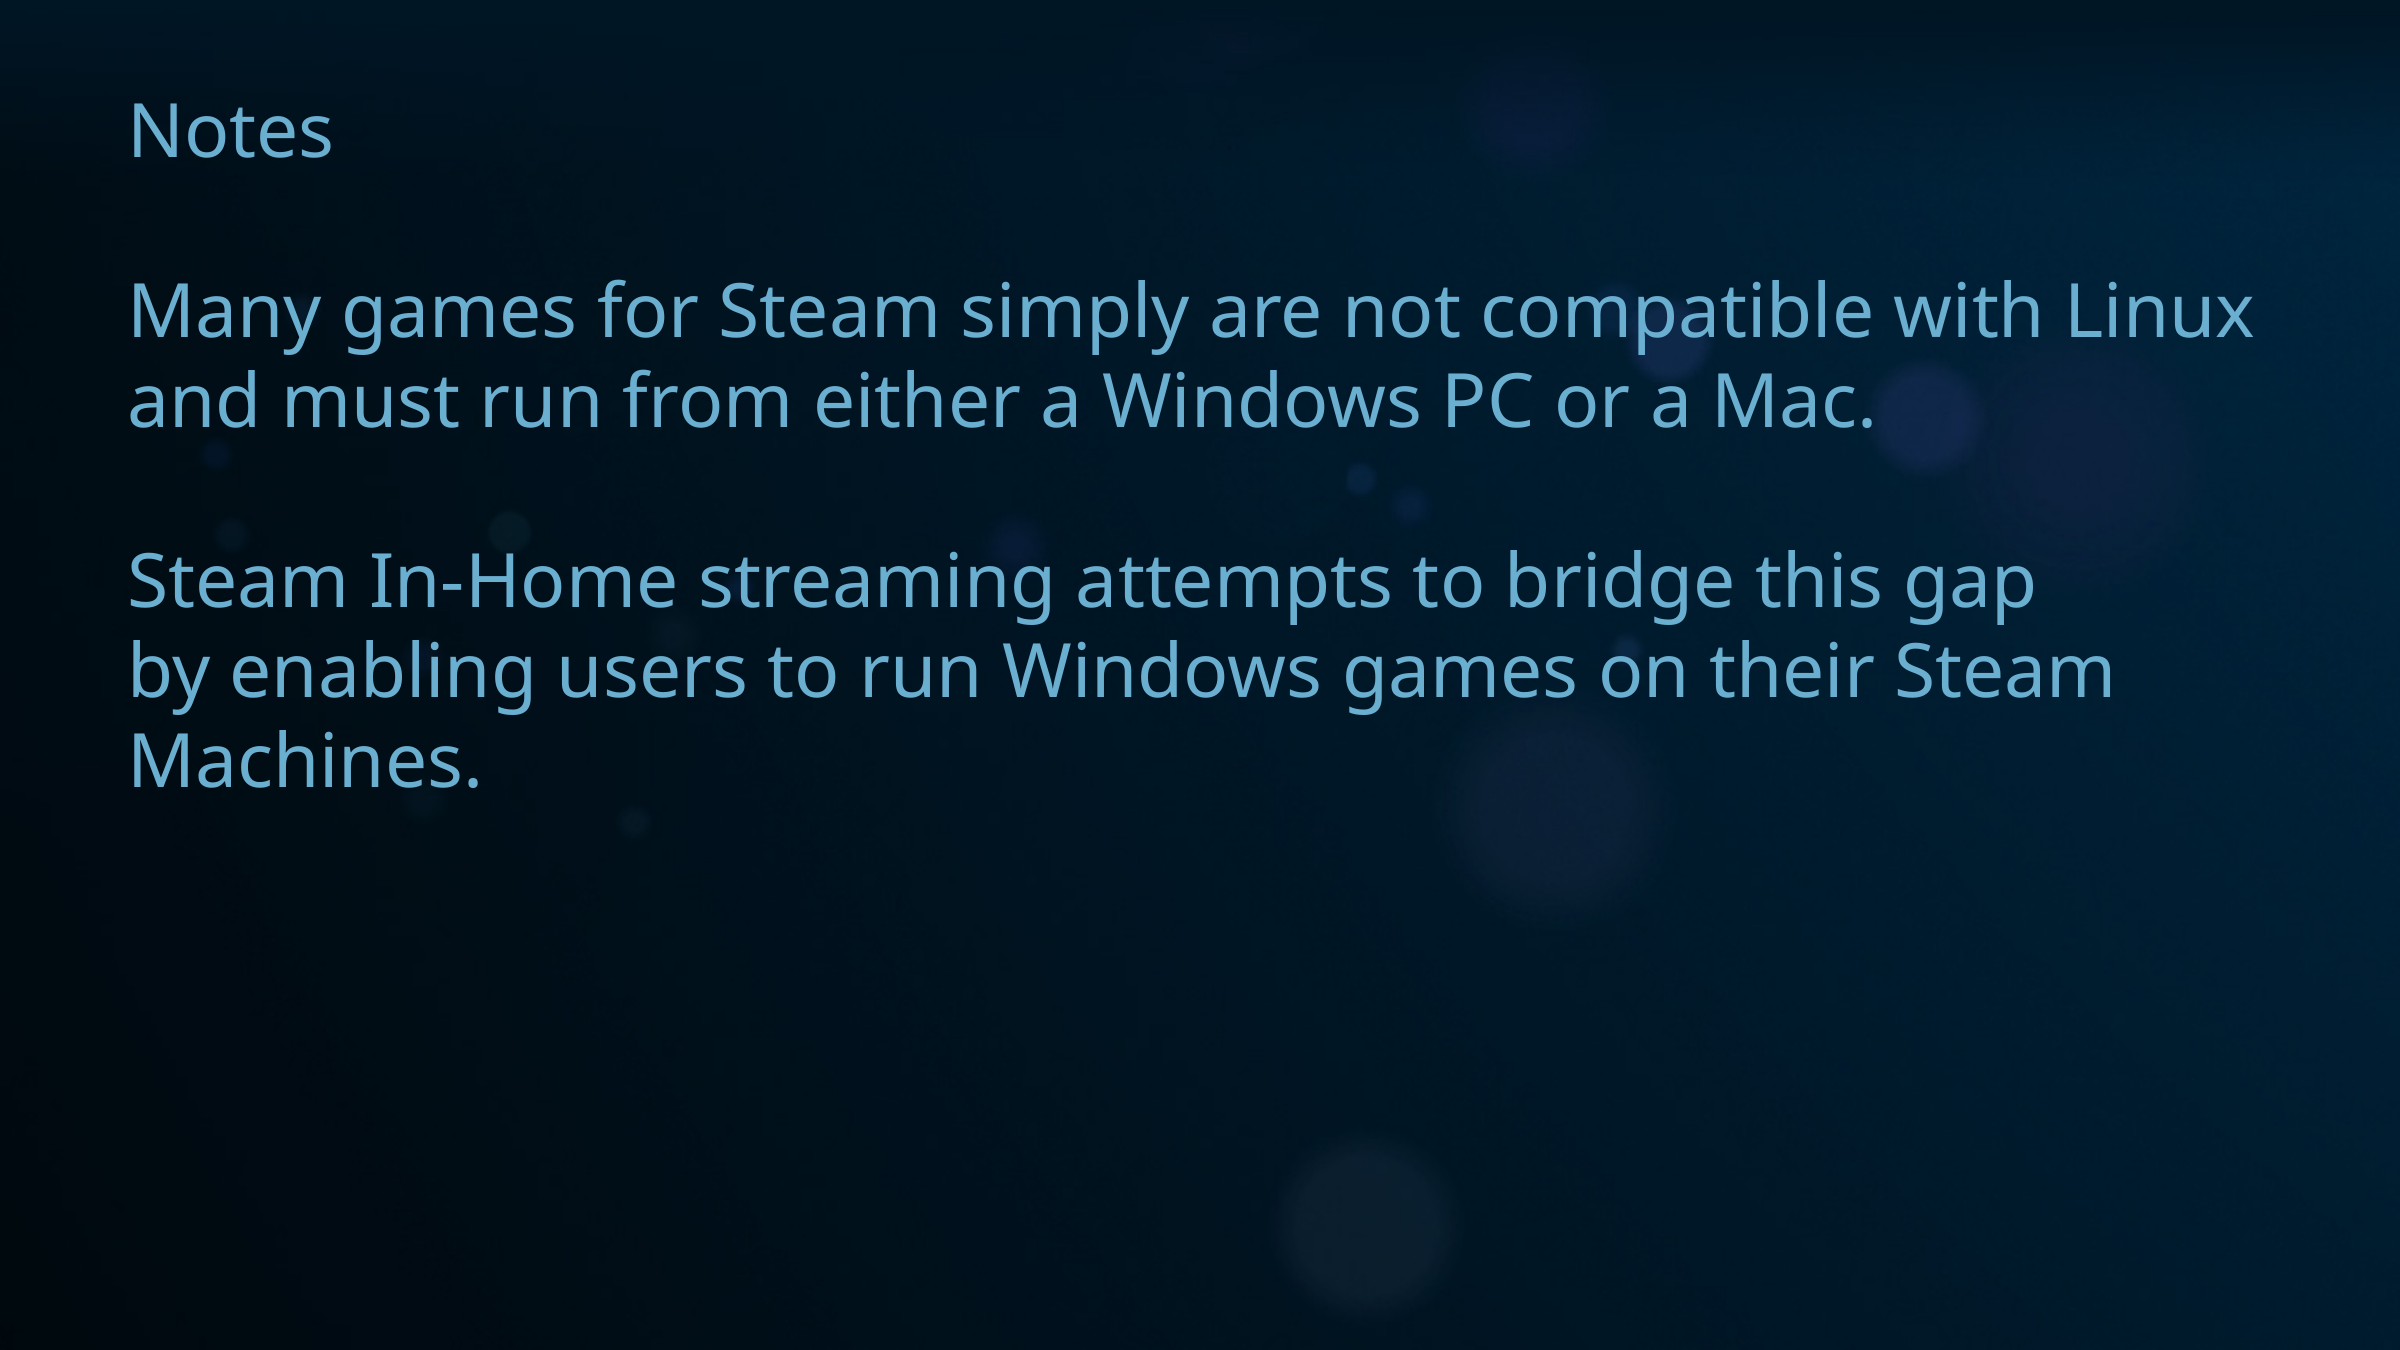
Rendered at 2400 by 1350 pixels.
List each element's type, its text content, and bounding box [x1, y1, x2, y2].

text_box Notes Many games for Steam simply are not compatible with Linux and must run from either a Windows PC or a Mac. Steam In-Home streaming attempts to bridge this gap by enabling users to run Windows games on their Steam Machines. [112, 75, 2273, 886]
picture [0, 0, 2400, 1350]
